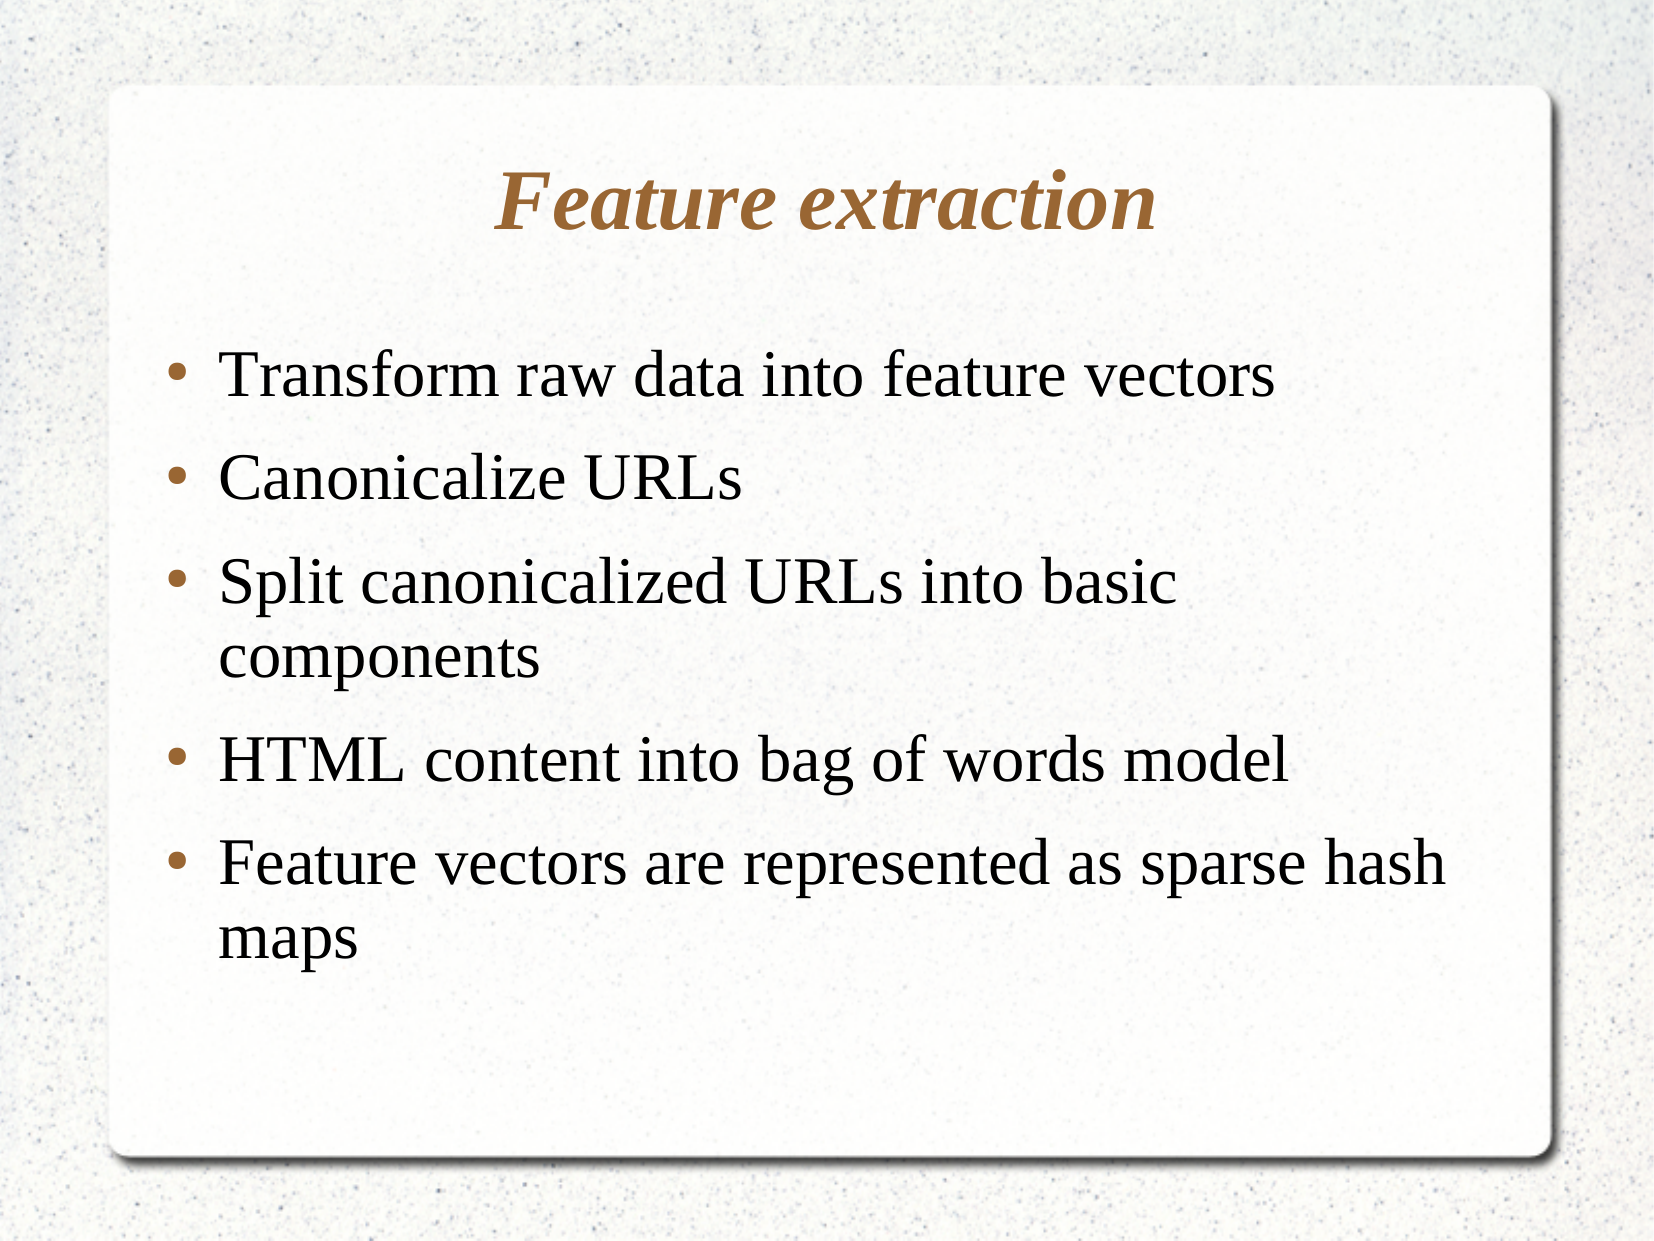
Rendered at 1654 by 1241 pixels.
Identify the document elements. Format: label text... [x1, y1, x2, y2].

list Transform raw data into feature vectors Canonicalize URLs Split canonicalized URLs into basic components HTML content into bag of words model Feature vectors are represented as sparse hash maps [147, 336, 1506, 1056]
title Feature extraction [118, 96, 1536, 304]
picture [0, 0, 1654, 1241]
